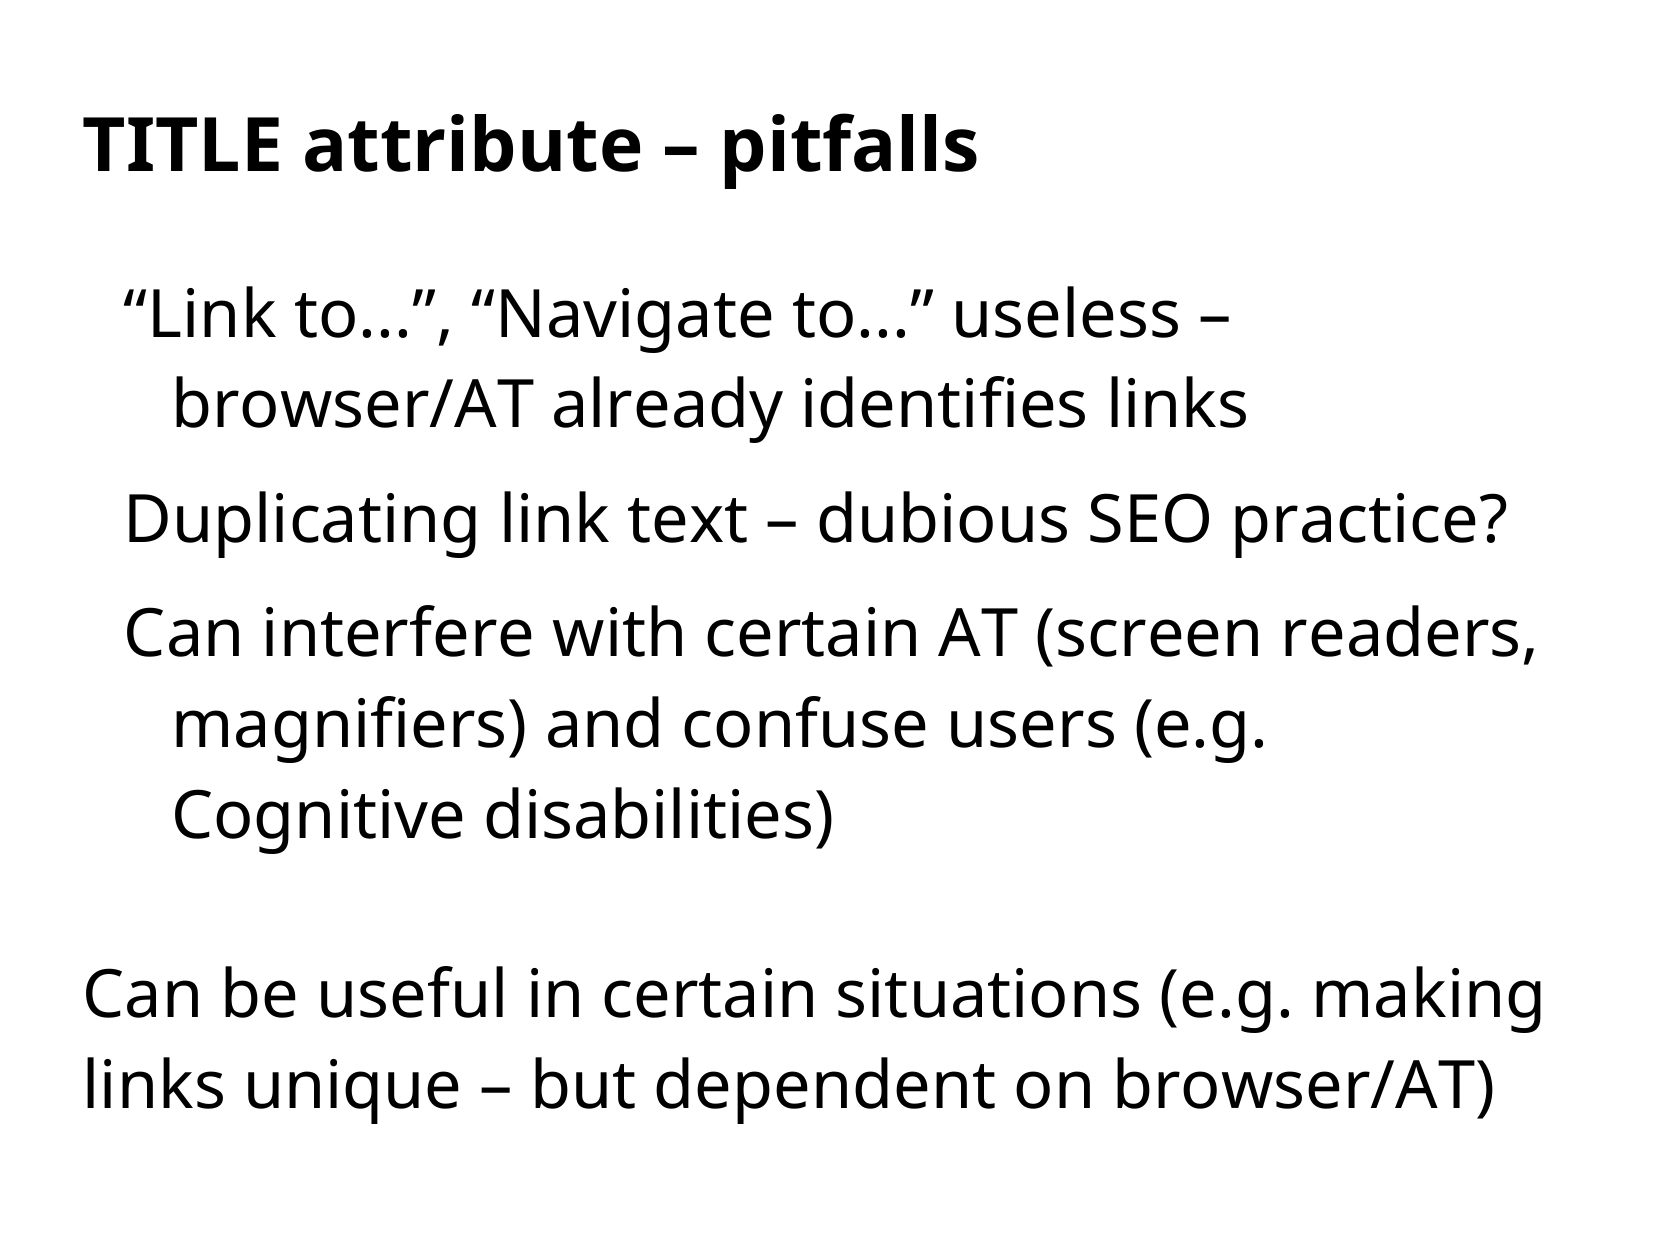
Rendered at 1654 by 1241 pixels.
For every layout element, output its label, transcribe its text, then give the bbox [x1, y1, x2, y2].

list “Link to...”, “Navigate to...” useless – browser/AT already identifies links Duplicating link text – dubious SEO practice? Can interfere with certain AT (screen readers, magnifiers) and confuse users (e.g. Cognitive disabilities) Can be useful in certain situations (e.g. making links unique – but dependent on browser/AT) [82, 265, 1571, 1137]
title TITLE attribute – pitfalls [82, 86, 1571, 200]
